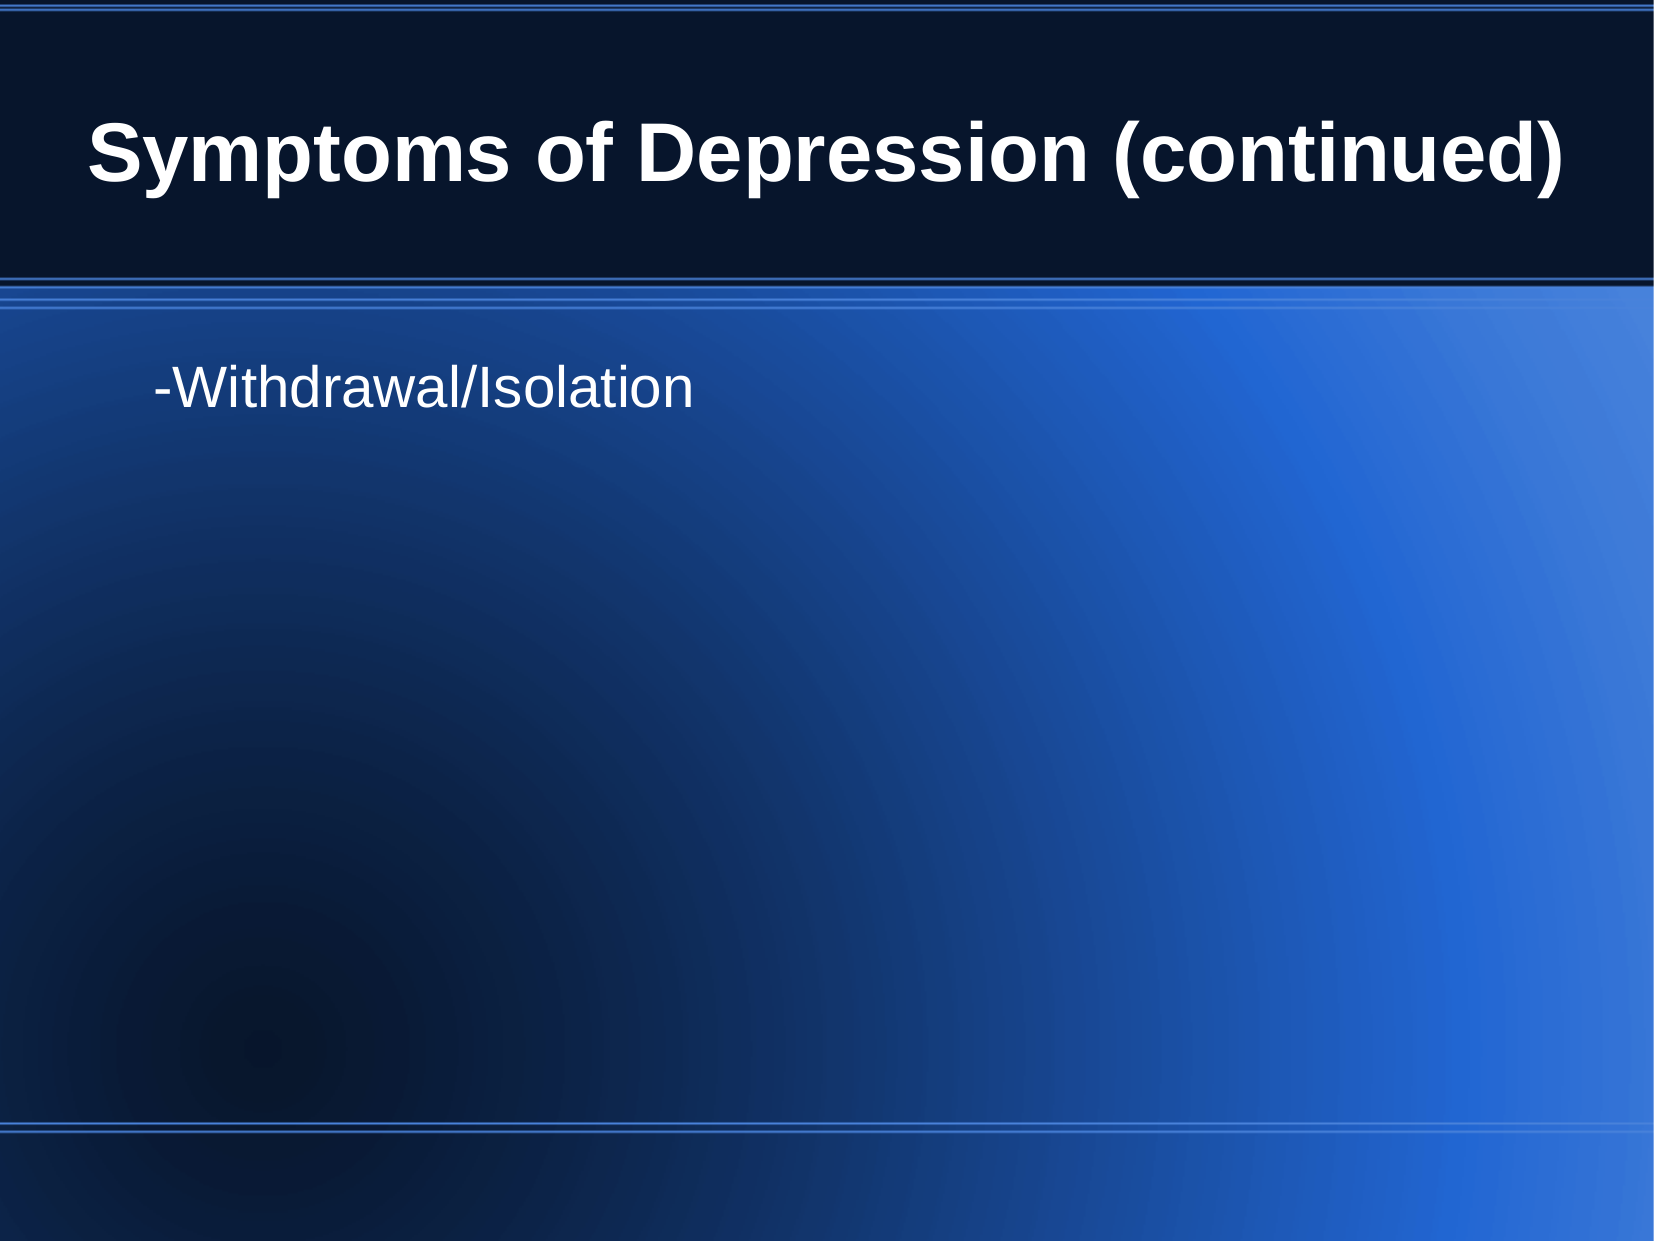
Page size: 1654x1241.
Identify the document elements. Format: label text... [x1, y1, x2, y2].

title Symptoms of Depression (continued) [82, 49, 1571, 257]
list -Withdrawal/Isolation [82, 355, 1571, 1058]
picture [0, 0, 1654, 1241]
